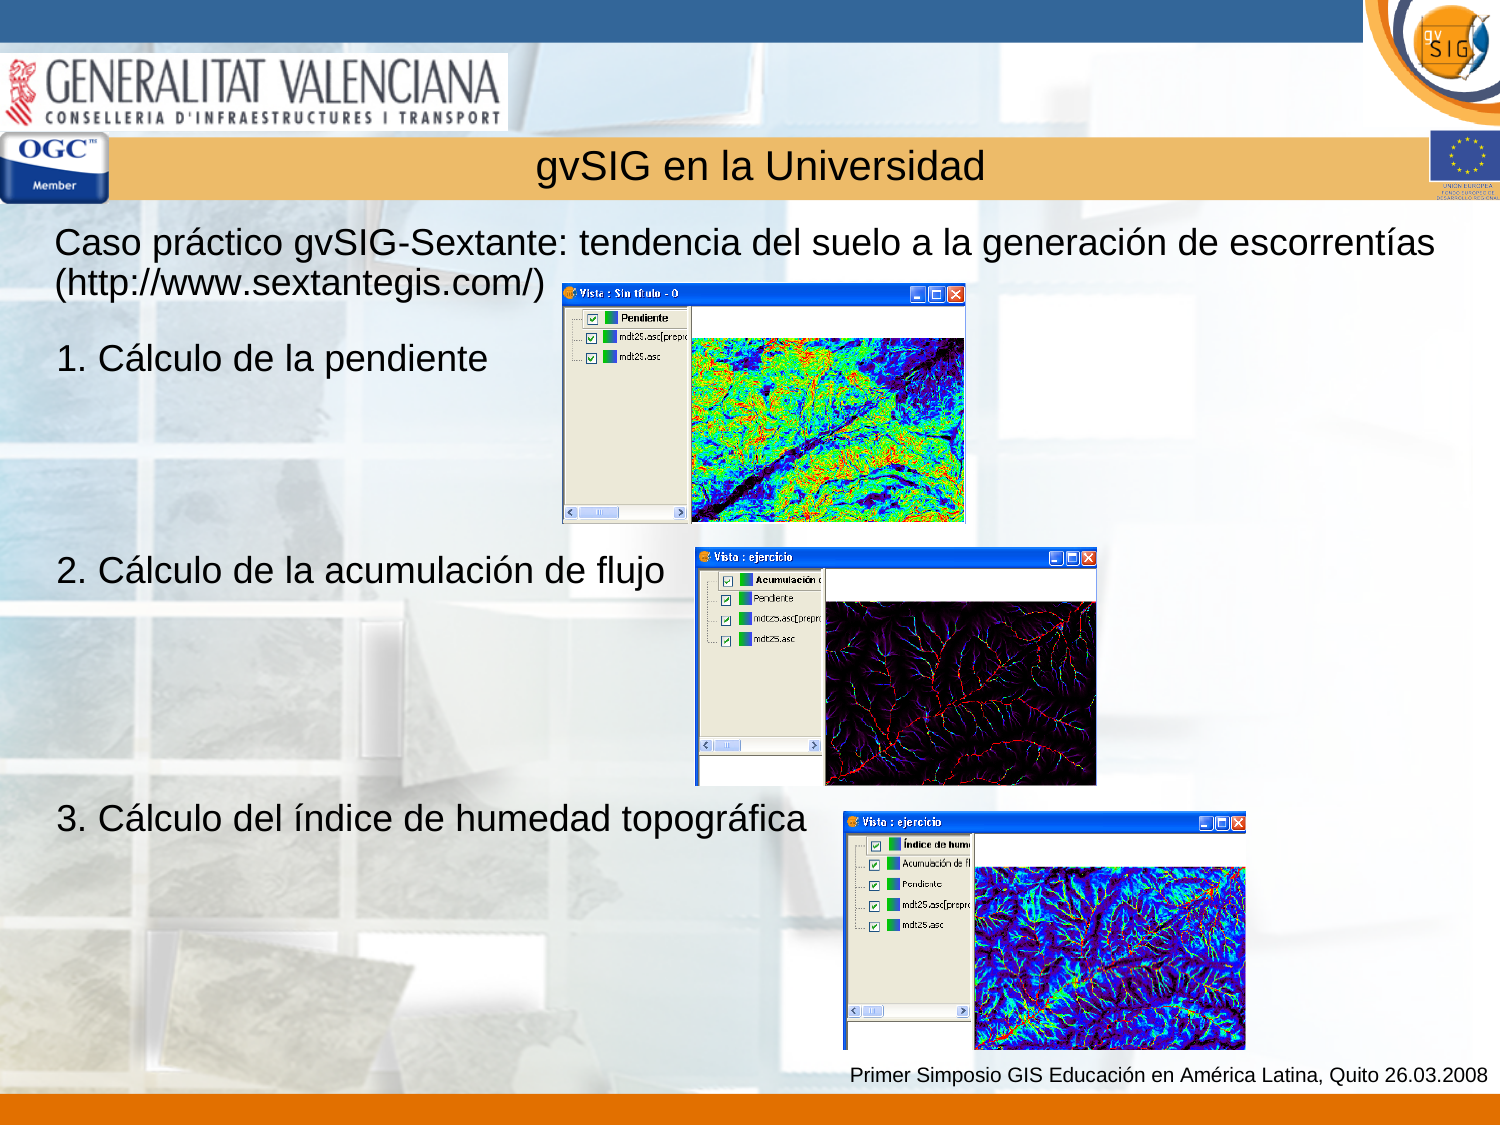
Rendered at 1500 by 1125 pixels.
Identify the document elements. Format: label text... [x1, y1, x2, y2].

picture [1429, 129, 1500, 200]
picture [1363, 0, 1500, 127]
text_box 3. Cálculo del índice de humedad topográfica [56, 799, 1022, 842]
picture [0, 132, 109, 204]
picture [562, 282, 966, 524]
text_box 1. Cálculo de la pendiente [56, 338, 548, 381]
text_box gvSIG en la Universidad [535, 145, 1032, 192]
picture [843, 811, 1246, 1050]
picture [0, 53, 508, 131]
picture [694, 547, 1097, 786]
text_box 2. Cálculo de la acumulación de flujo [56, 551, 694, 594]
text_box Caso práctico gvSIG-Sextante: tendencia del suelo a la generación de escorrentías (http://www.sextantegis.com/) [54, 222, 1500, 306]
